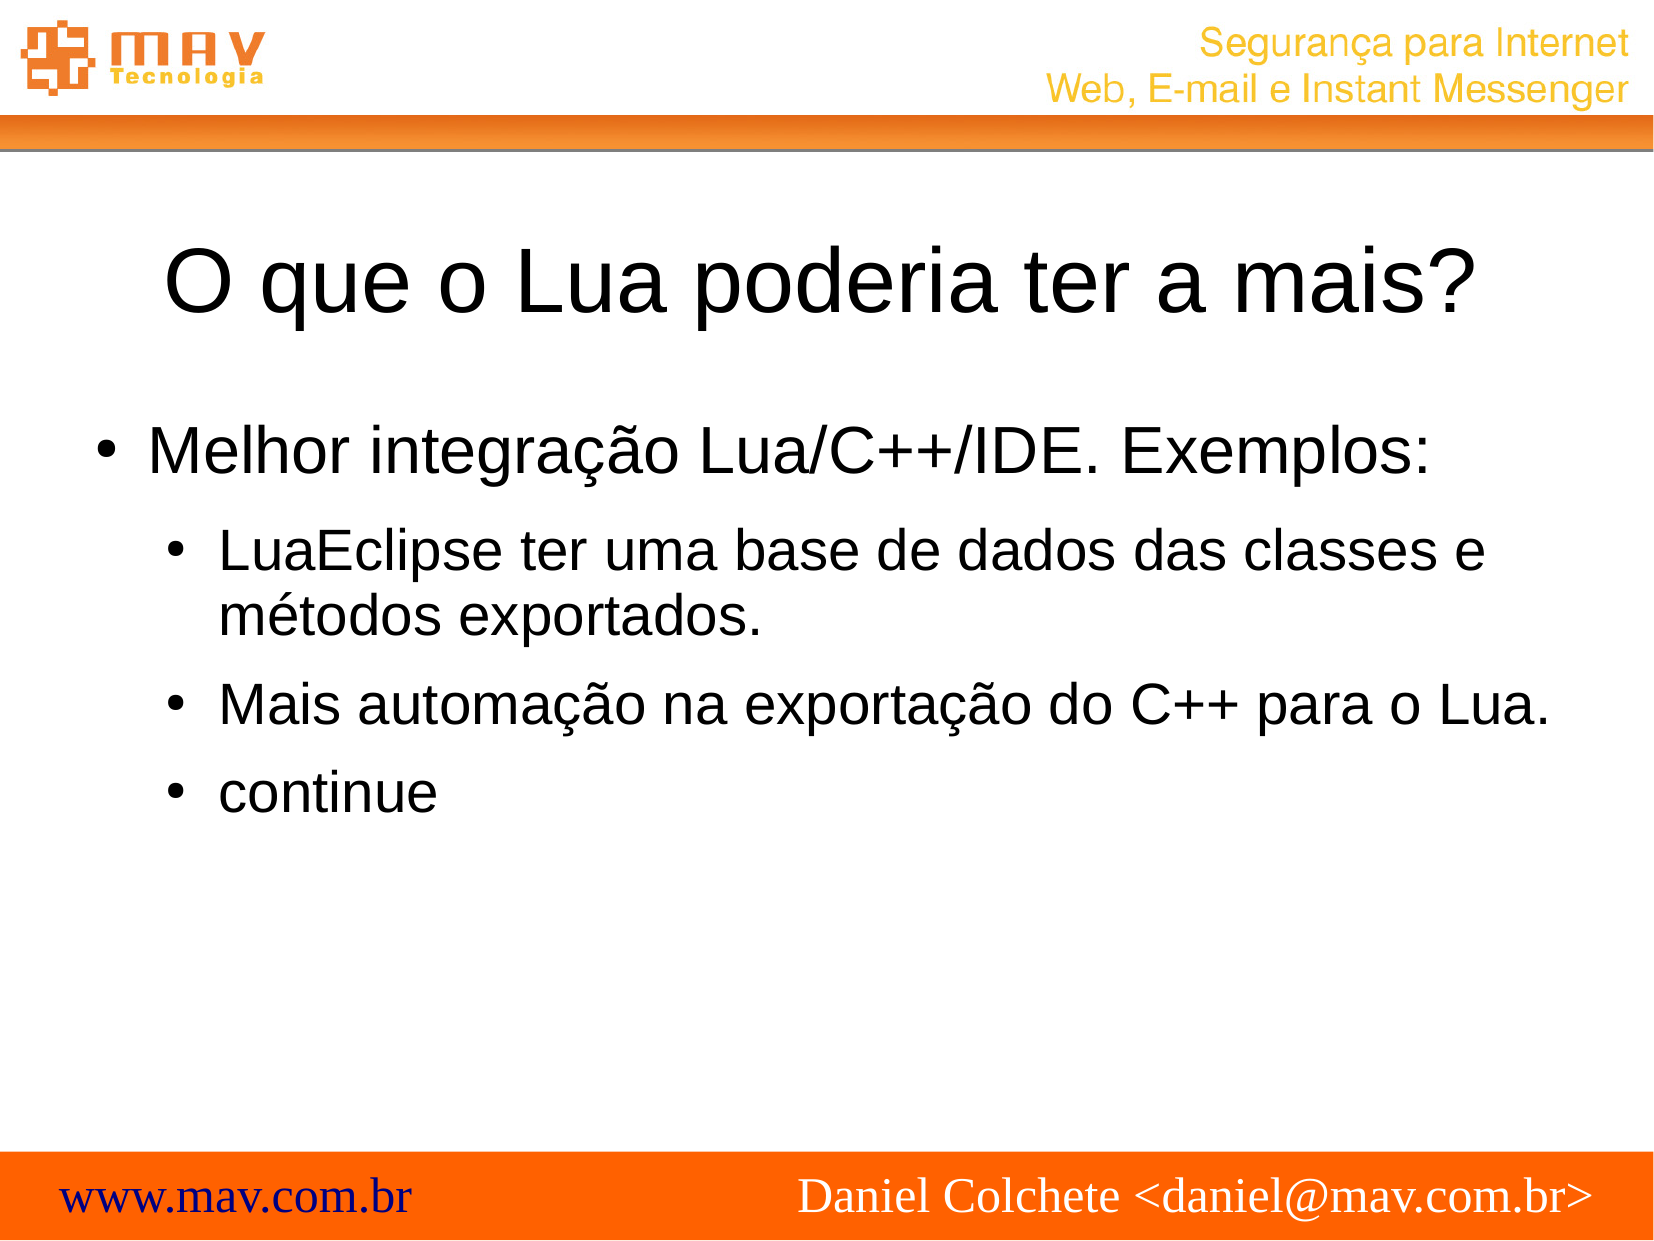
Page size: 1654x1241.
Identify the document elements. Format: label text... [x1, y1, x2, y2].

list Melhor integração Lua/C++/IDE. Exemplos: LuaEclipse ter uma base de dados das classes e métodos exportados. Mais automação na exportação do C++ para o Lua. continue [76, 413, 1565, 1094]
picture [0, 0, 1654, 152]
title O que o Lua poderia ter a mais? [76, 184, 1565, 377]
